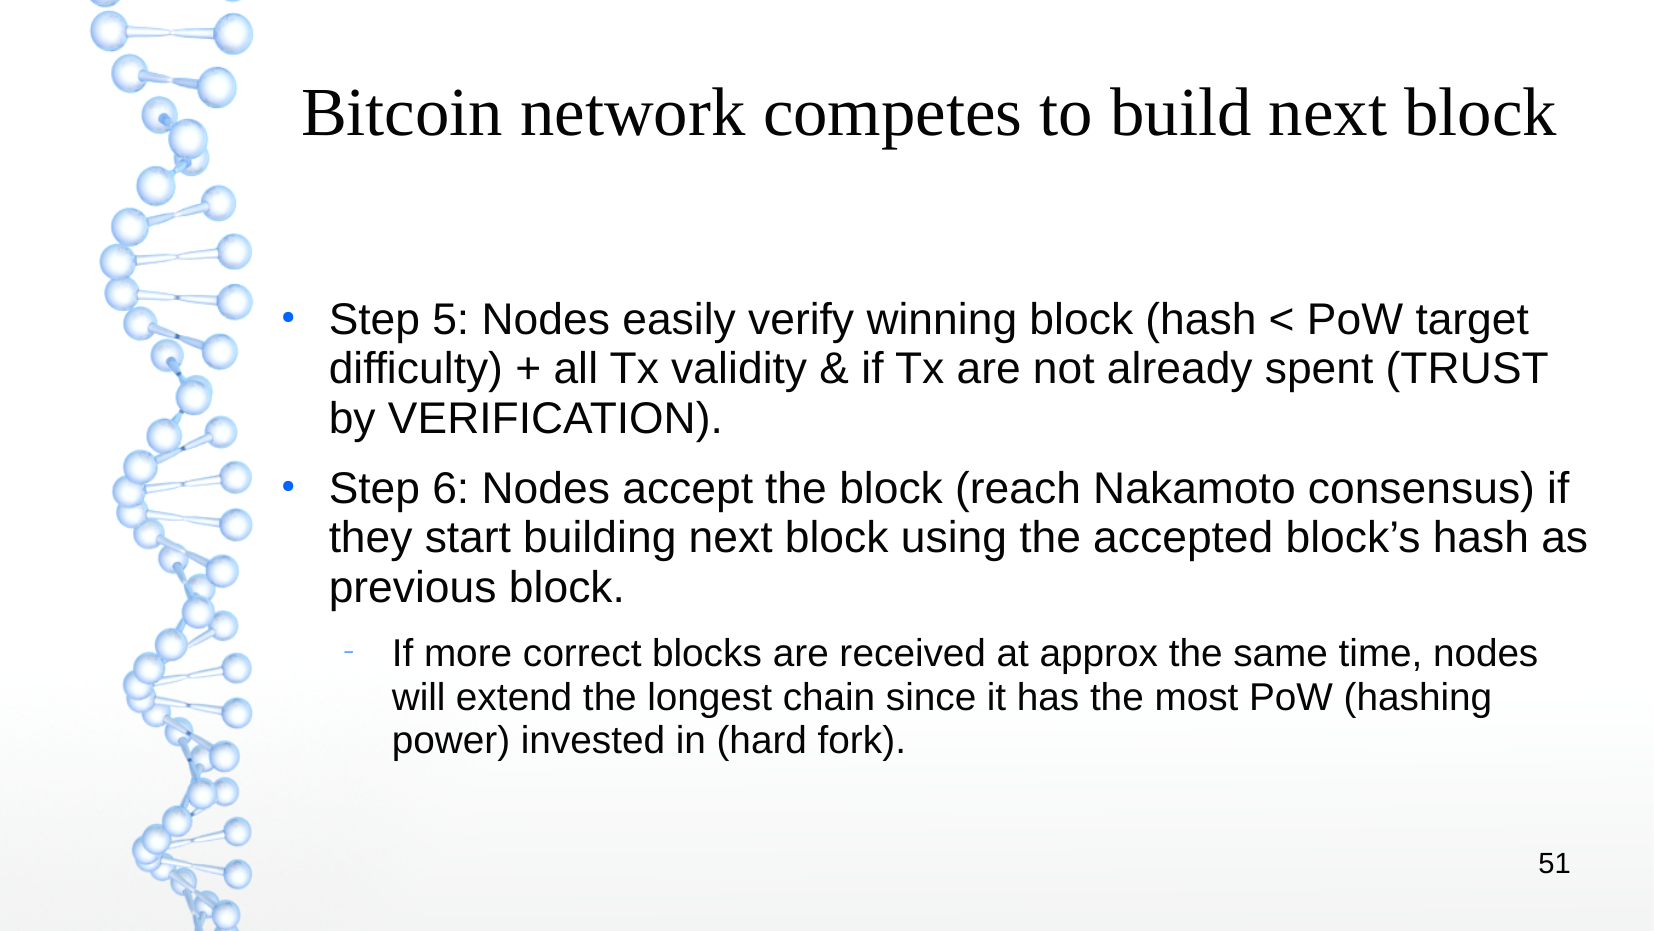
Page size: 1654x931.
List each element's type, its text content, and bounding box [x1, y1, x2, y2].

title Bitcoin network competes to build next block [265, 35, 1595, 189]
list Step 5: Nodes easily verify winning block (hash < PoW target difficulty) + all Tx validity & if Tx are not already spent (TRUST by VERIFICATION). Step 6: Nodes accept the block (reach Nakamoto consensus) if they start building next block using the accepted block’s hash as previous block. If more correct blocks are received at approx the same time, nodes will extend the longest chain since it has the most PoW (hashing power) invested in (hard fork). [265, 224, 1595, 764]
picture [0, 0, 1654, 931]
